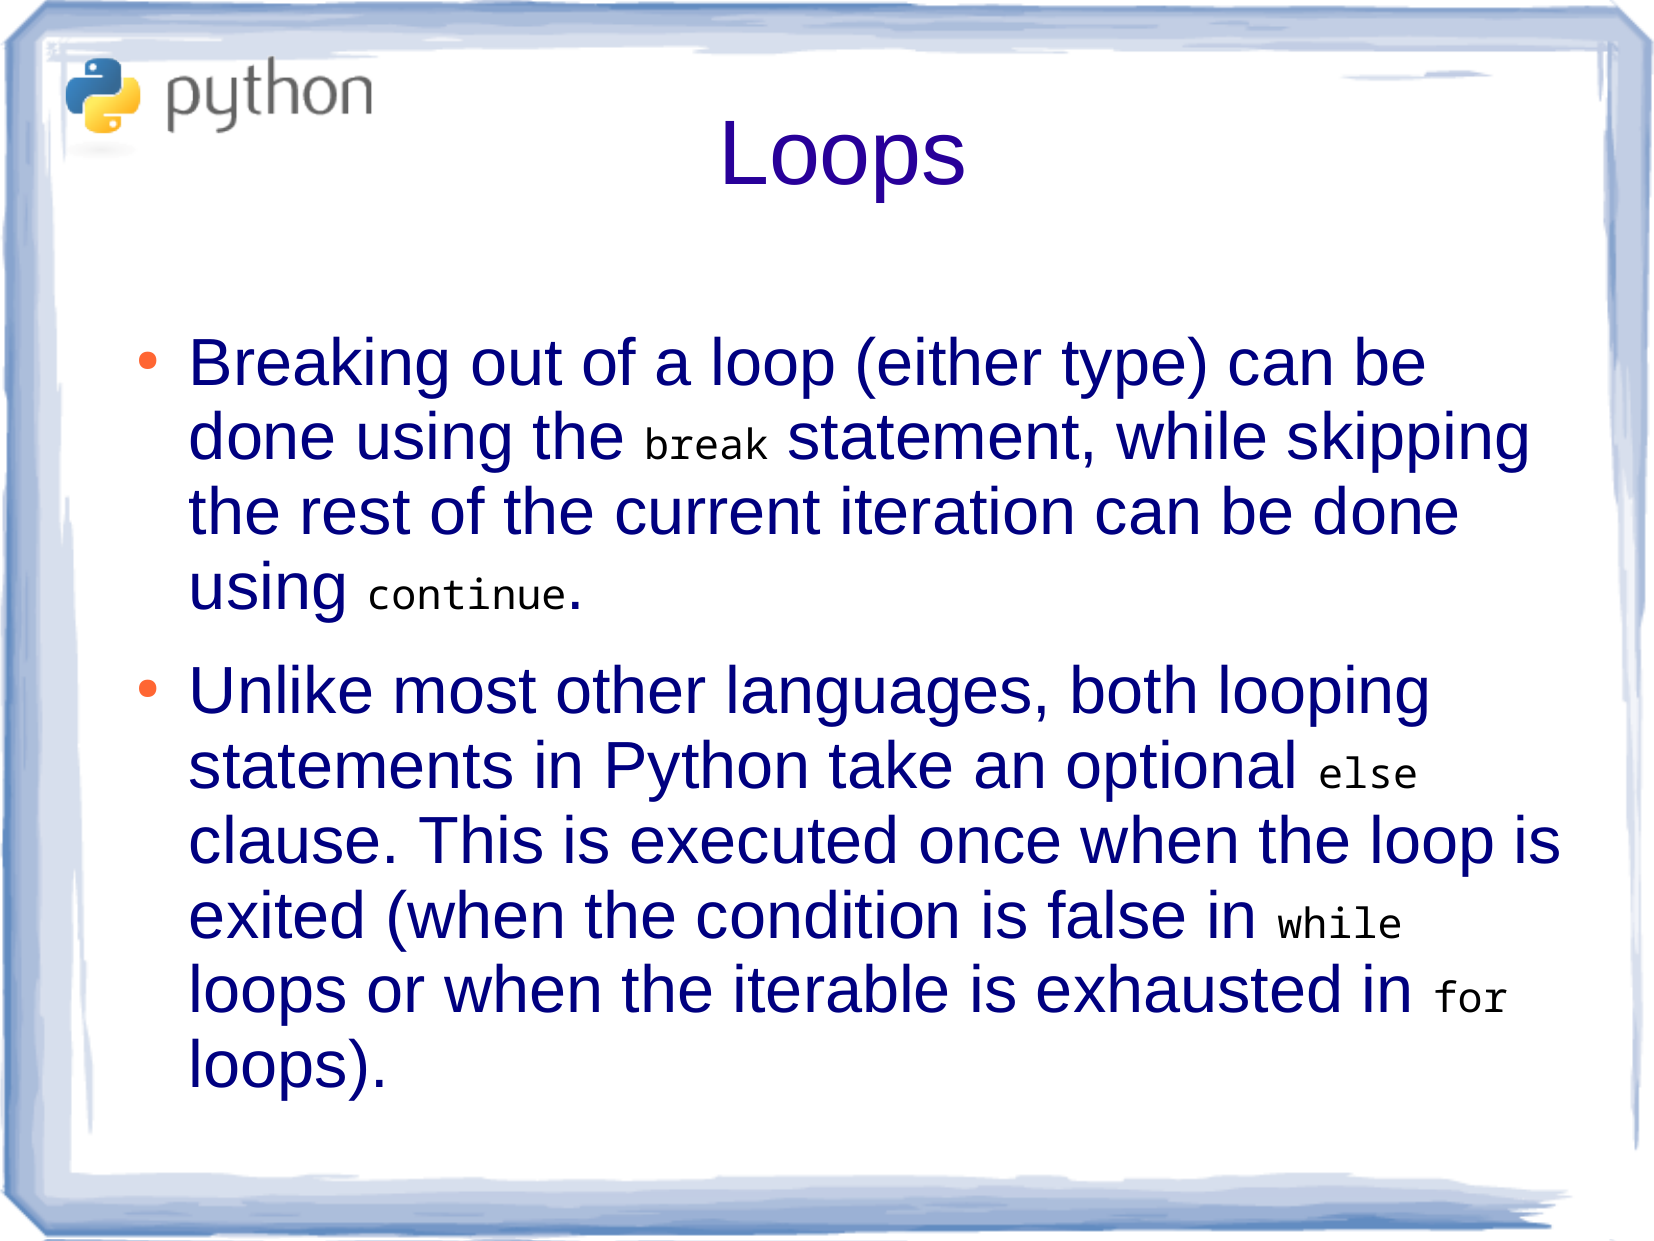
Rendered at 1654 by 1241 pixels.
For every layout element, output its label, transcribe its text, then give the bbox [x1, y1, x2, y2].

title Loops [82, 49, 1571, 257]
picture [0, 0, 1654, 1241]
list Breaking out of a loop (either type) can be done using the break statement, while skipping the rest of the current iteration can be done using continue. Unlike most other languages, both looping statements in Python take an optional else clause. This is executed once when the loop is exited (when the condition is false in while loops or when the iterable is exhausted in for loops). [118, 324, 1571, 1028]
